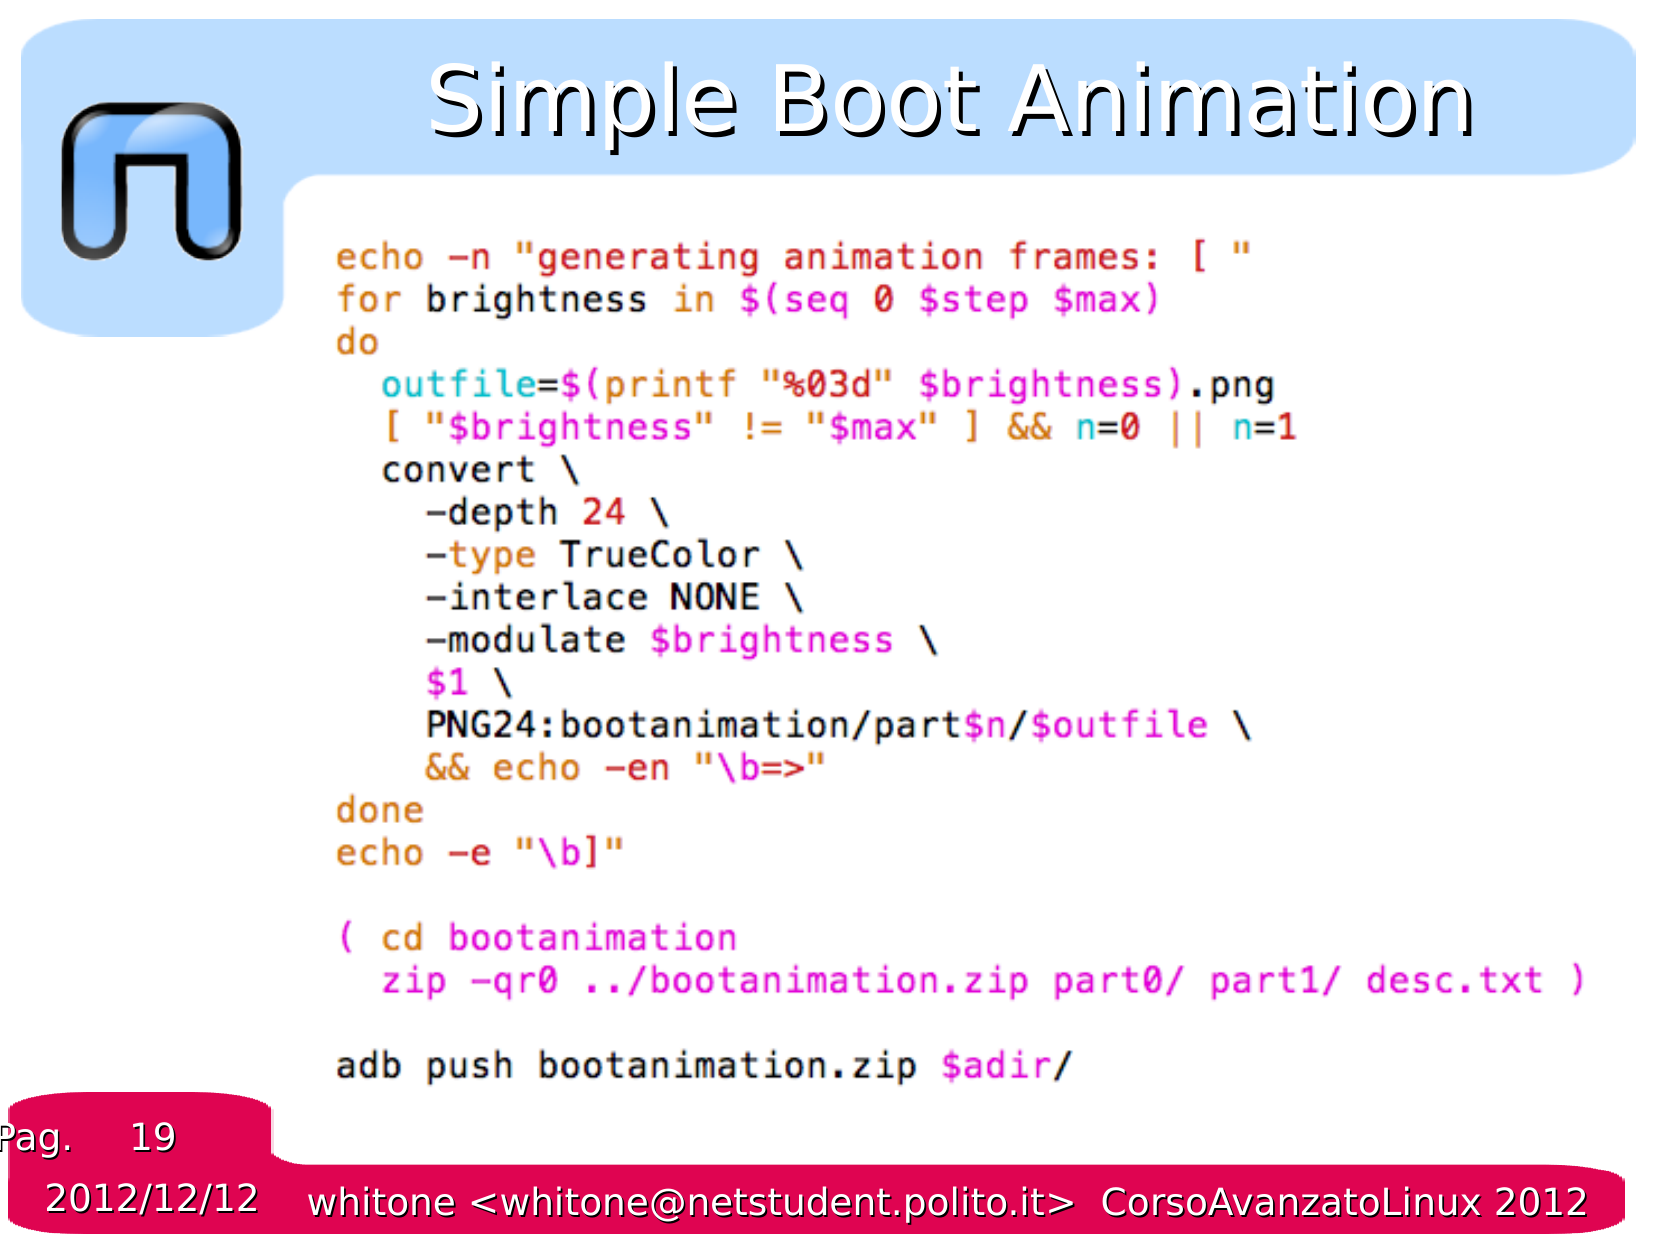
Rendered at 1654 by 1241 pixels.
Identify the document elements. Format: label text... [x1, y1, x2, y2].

picture [8, 1128, 13, 1136]
title Simple Boot Animation [265, 3, 1636, 197]
text_box 2012/12/12 [29, 1169, 284, 1241]
picture [325, 236, 1595, 1094]
text_box Pag. <numero> [27, 1108, 293, 1168]
picture [8, 1092, 1625, 1234]
picture [0, 19, 1636, 354]
text_box whitone <whitone@netstudent.polito.it> CorsoAvanzatoLinux 2012 [292, 1173, 1604, 1241]
subtitle [295, 212, 1625, 1129]
